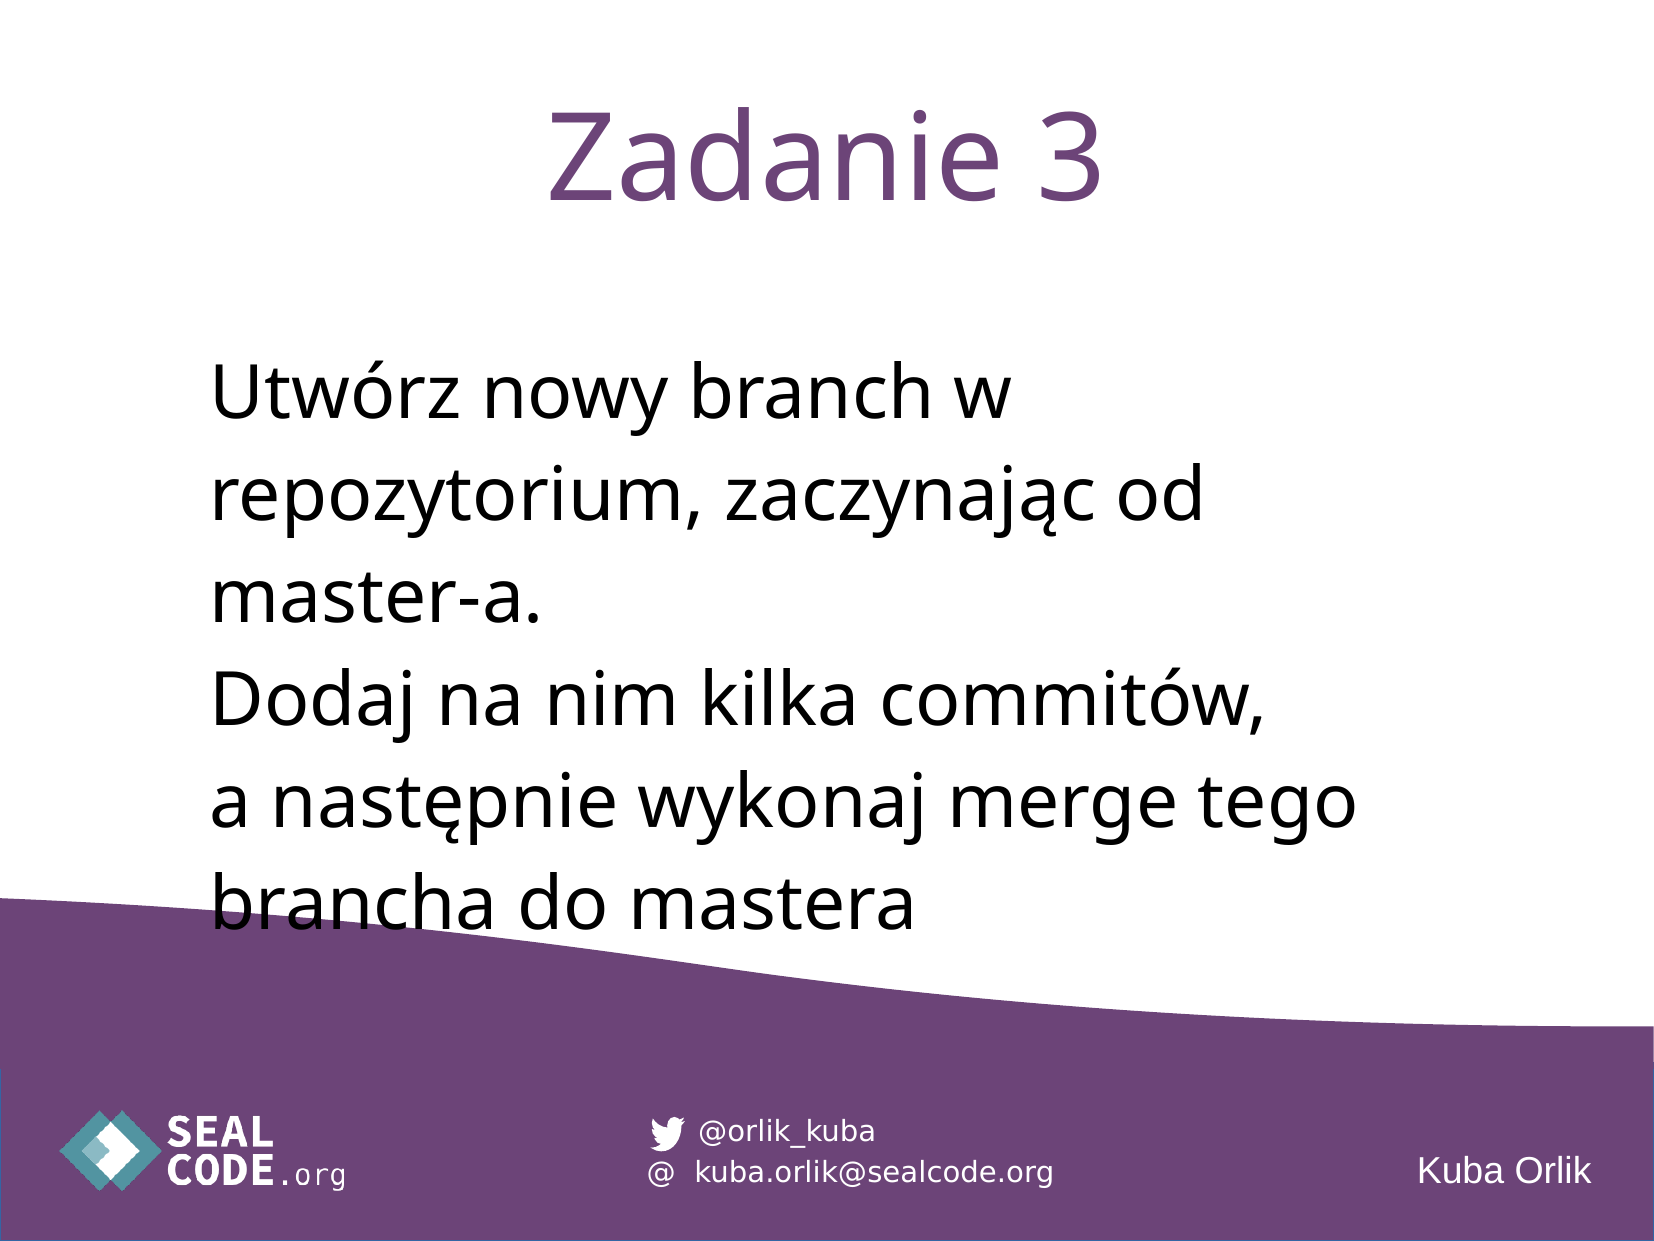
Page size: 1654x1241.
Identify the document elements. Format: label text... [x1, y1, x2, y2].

picture [59, 1110, 344, 1191]
title Zadanie 3 [82, 49, 1571, 257]
text_box Utwórz nowy branch w repozytorium, zaczynając od master-a. Dodaj na nim kilka commitów, a następnie wykonaj merge tego brancha do mastera [159, 330, 1495, 863]
